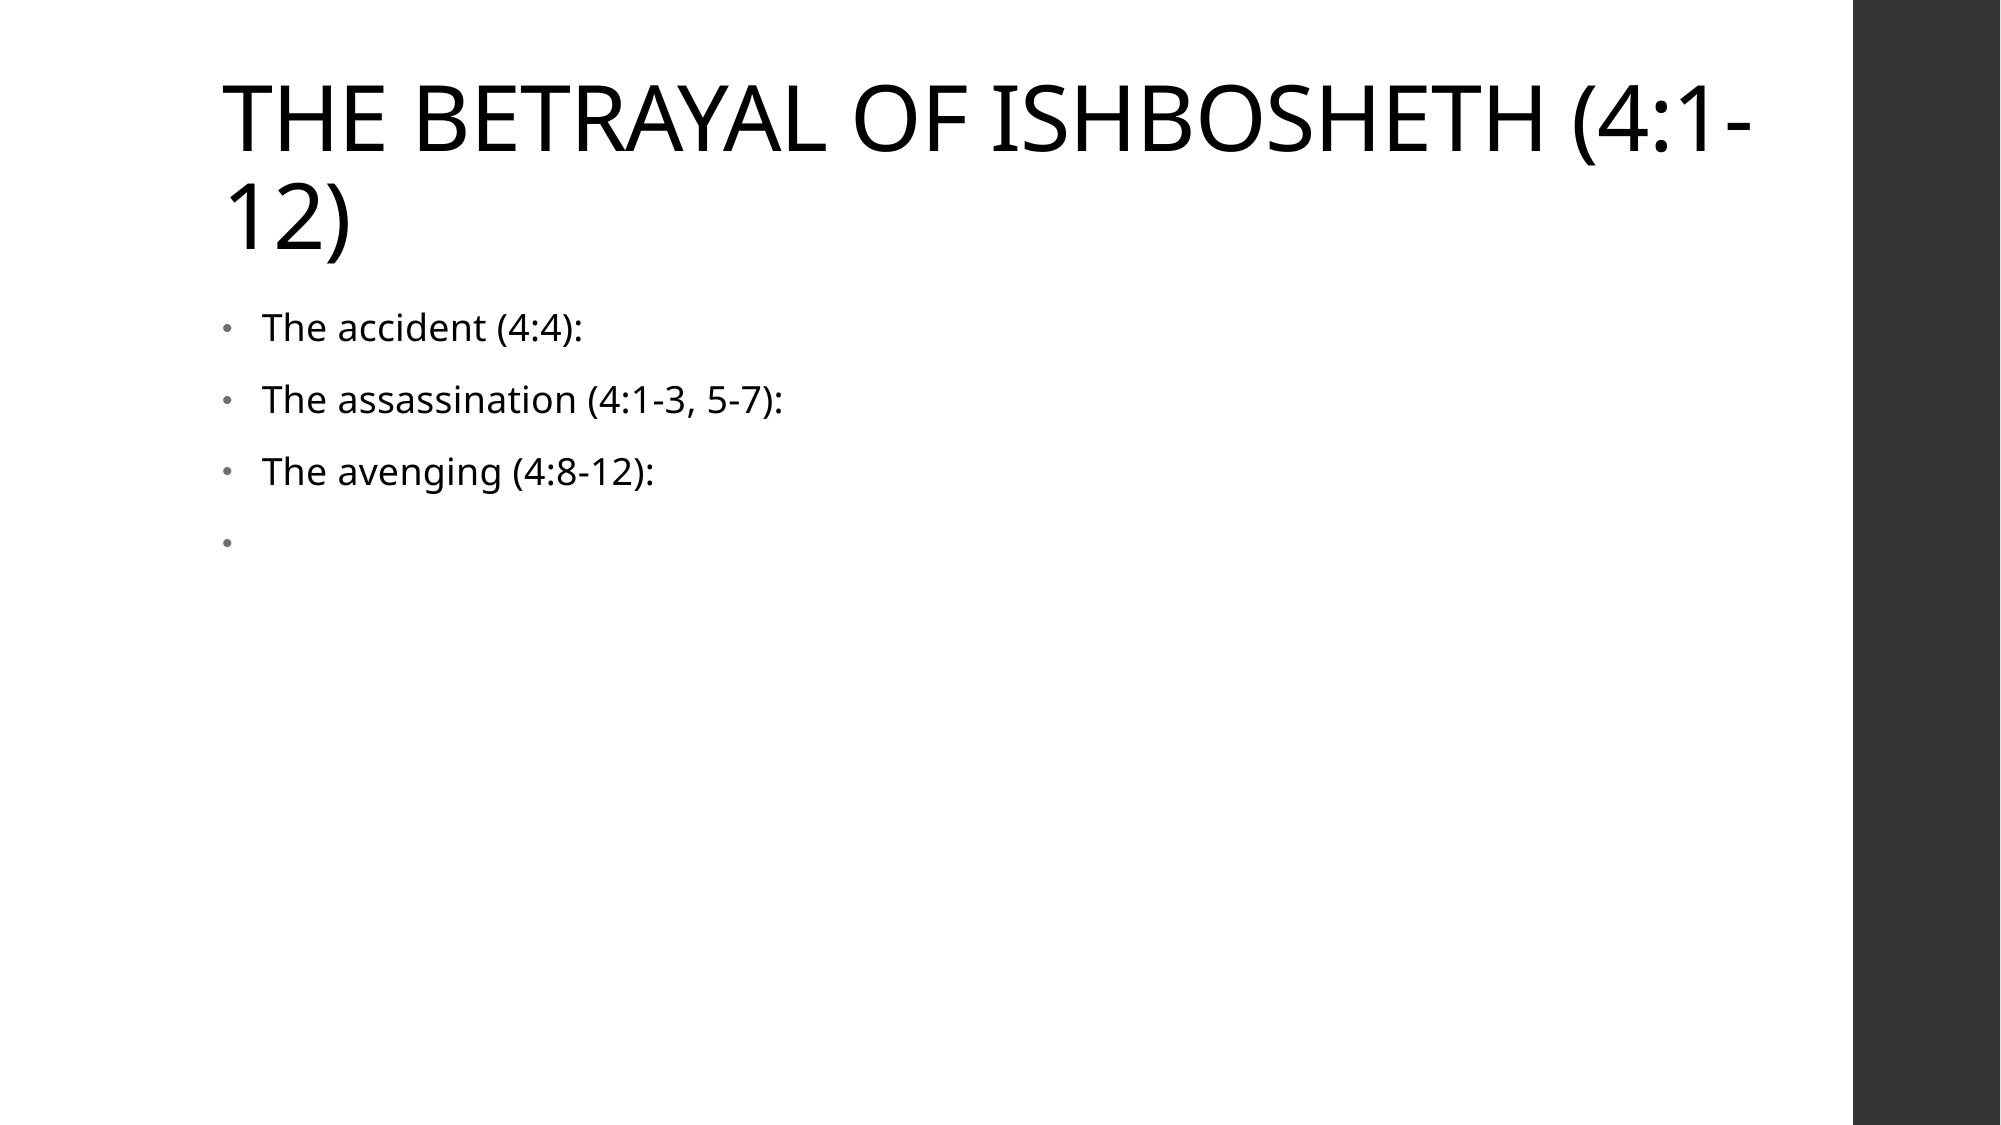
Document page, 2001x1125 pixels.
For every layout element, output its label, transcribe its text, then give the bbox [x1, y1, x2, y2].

title THE BETRAYAL OF ISHBOSHETH (4:1-12) [206, 60, 1797, 278]
list The accident (4:4): The assassination (4:1-3, 5-7): The avenging (4:8-12): [206, 299, 1617, 1014]
